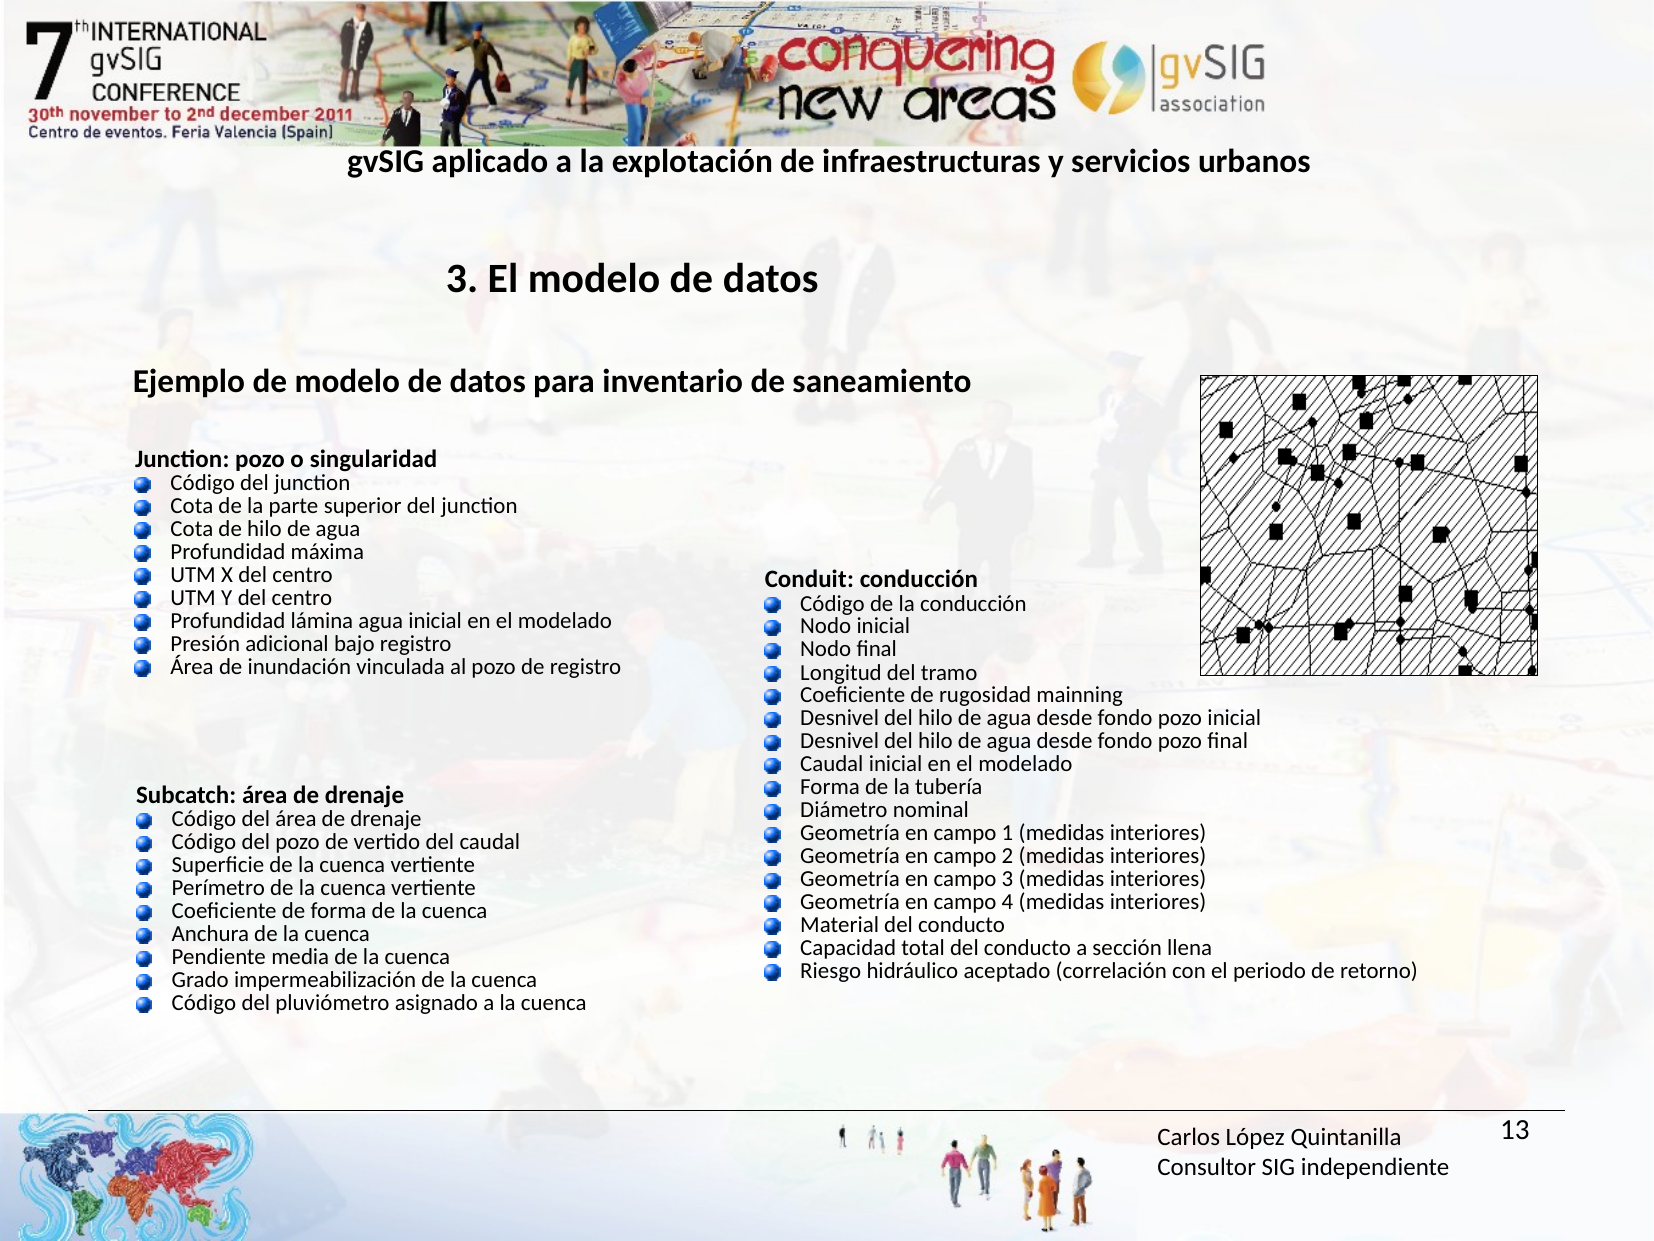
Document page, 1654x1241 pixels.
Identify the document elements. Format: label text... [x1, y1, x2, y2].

text_box Ejemplo de modelo de datos para inventario de saneamiento [118, 360, 1536, 462]
text_box <number> [1485, 1110, 1638, 1161]
picture [0, 0, 1654, 1241]
title Carlos López Quintanilla Consultor SIG independiente [1142, 1112, 1527, 1203]
text_box 3. El modelo de datos [431, 253, 1111, 320]
text_box Conduit: conducción Código de la conducción Nodo inicial Nodo final Longitud del tramo Coeficiente de rugosidad mainning Desnivel del hilo de agua desde fondo pozo inicial Desnivel del hilo de agua desde fondo pozo final Caudal inicial en el modelado Forma de la tubería Diámetro nominal Geometría en campo 1 (medidas interiores) Geometría en campo 2 (medidas interiores) Geometría en campo 3 (medidas interiores) Geometría en campo 4 (medidas interiores) Material del conducto Capacidad total del conducto a sección llena Riesgo hidráulico aceptado (correlación con el periodo de retorno) [750, 561, 1435, 1088]
text_box Junction: pozo o singularidad Código del junction Cota de la parte superior del junction Cota de hilo de agua Profundidad máxima UTM X del centro UTM Y del centro Profundidad lámina agua inicial en el modelado Presión adicional bajo registro Área de inundación vinculada al pozo de registro [120, 441, 638, 826]
title gvSIG aplicado a la explotación de infraestructuras y servicios urbanos [76, 131, 1583, 187]
text_box Subcatch: área de drenaje Código del área de drenaje Código del pozo de vertido del caudal Superficie de la cuenca vertiente Perímetro de la cuenca vertiente Coeficiente de forma de la cuenca Anchura de la cuenca Pendiente media de la cuenca Grado impermeabilización de la cuenca Código del pluviómetro asignado a la cuenca [121, 777, 603, 1078]
